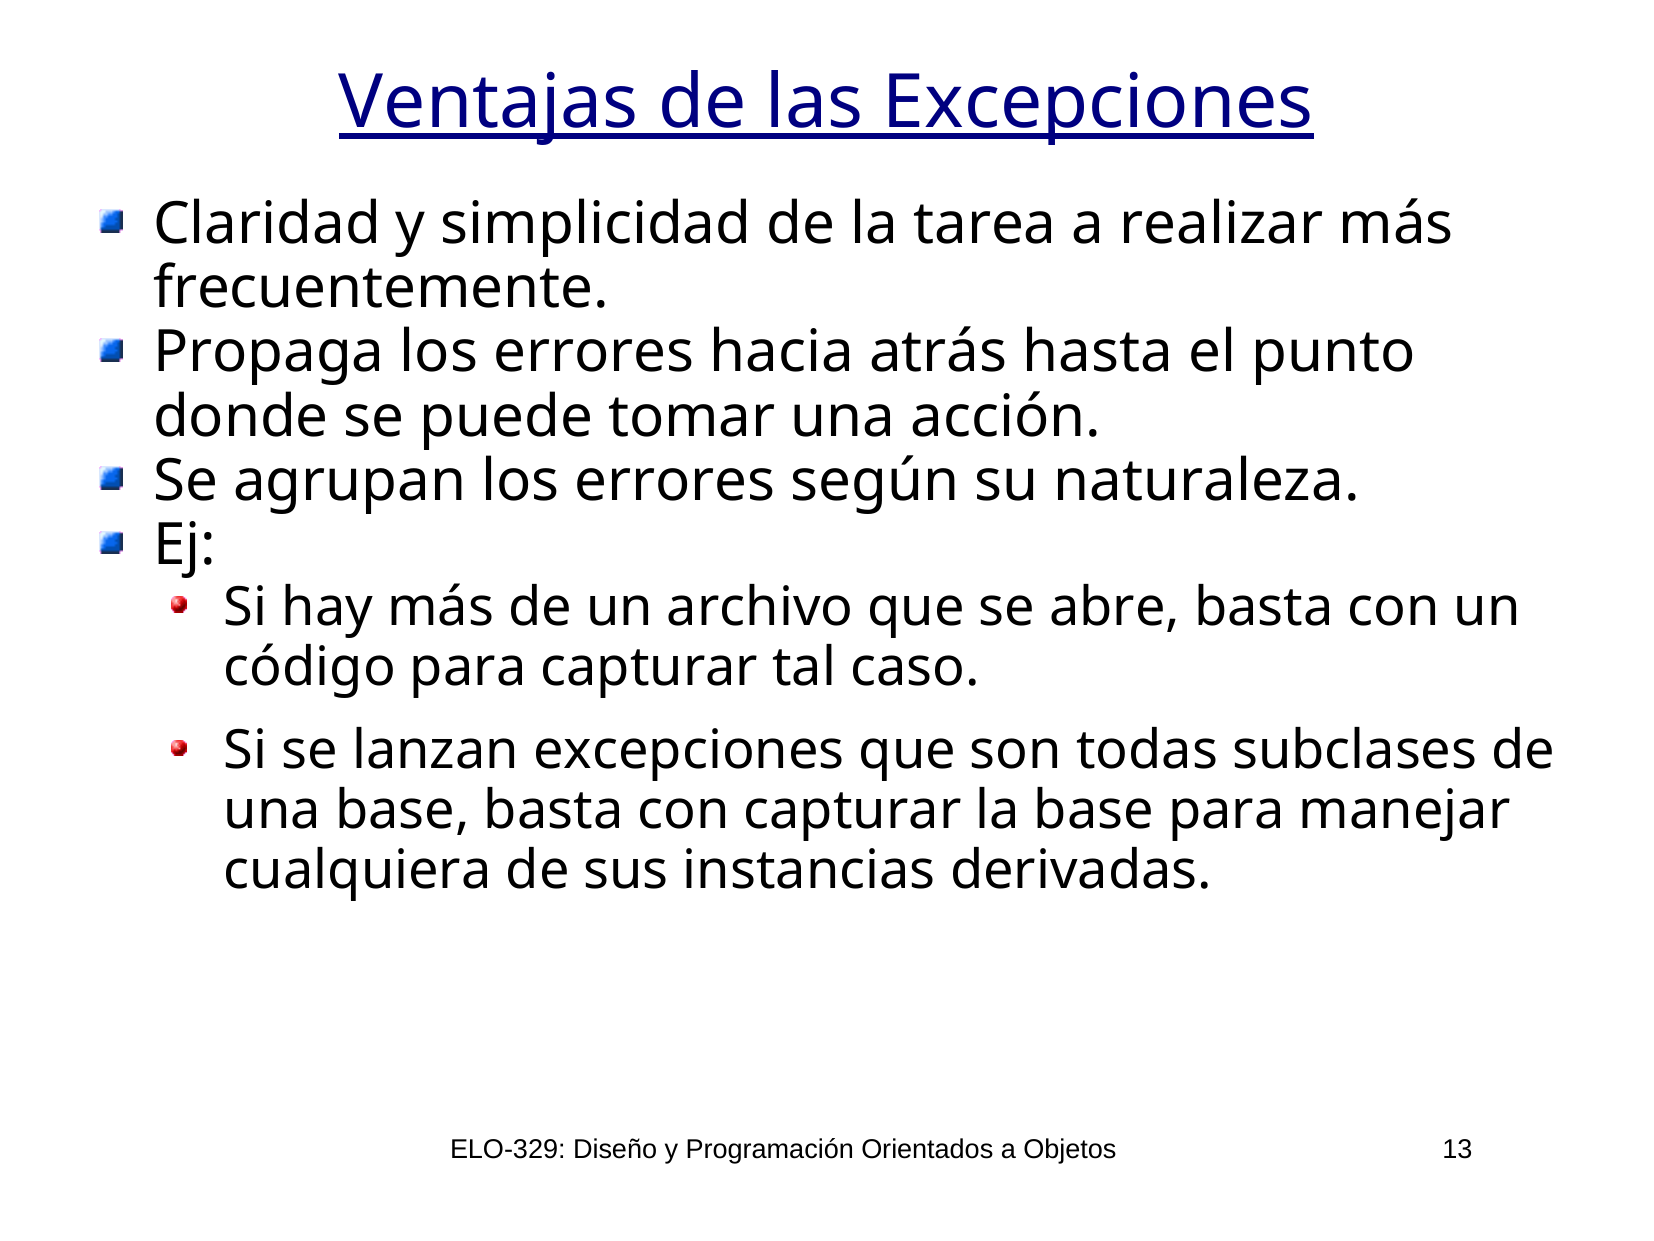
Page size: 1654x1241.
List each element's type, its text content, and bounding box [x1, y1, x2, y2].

title Ventajas de las Excepciones [82, 49, 1571, 151]
list Claridad y simplicidad de la tarea a realizar más frecuentemente. Propaga los errores hacia atrás hasta el punto donde se puede tomar una acción. Se agrupan los errores según su naturaleza. Ej: Si hay más de un archivo que se abre, basta con un código para capturar tal caso. Si se lanzan excepciones que son todas subclases de una base, basta con capturar la base para manejar cualquiera de sus instancias derivadas. [82, 187, 1571, 1124]
